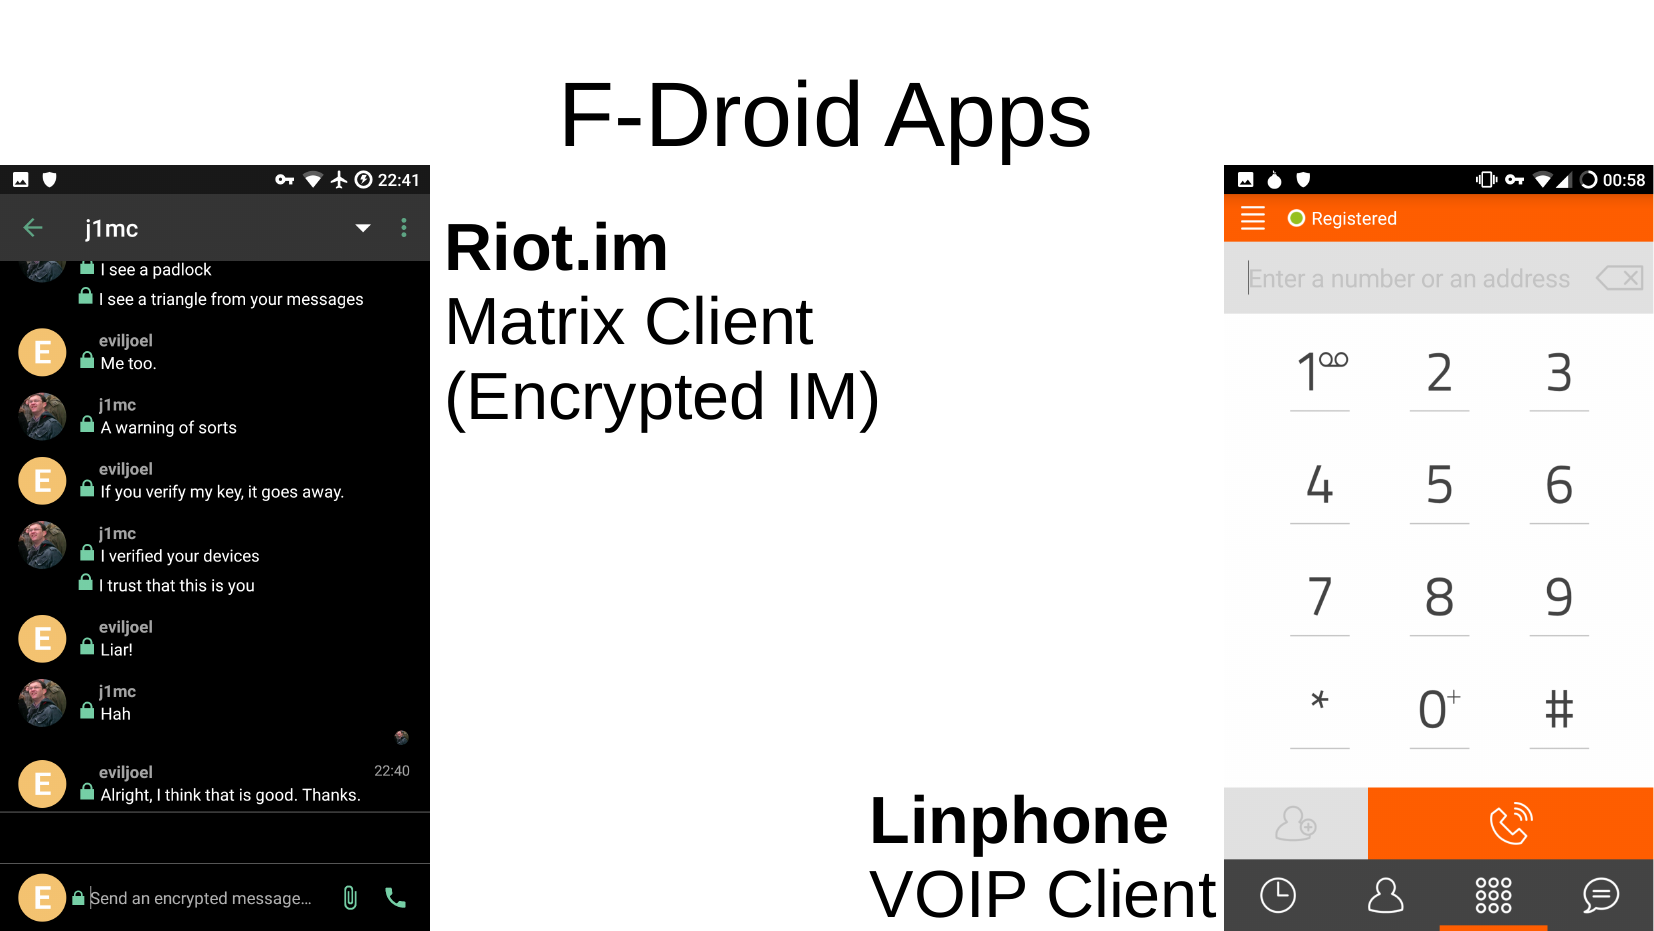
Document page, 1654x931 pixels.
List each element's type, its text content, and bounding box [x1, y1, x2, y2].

title F-Droid Apps [82, 37, 1571, 193]
text_box Linphone VOIP Client [855, 775, 1224, 916]
text_box Riot.im Matrix Client (Encrypted IM) [430, 202, 916, 467]
picture [0, 165, 430, 931]
picture [1224, 165, 1654, 931]
